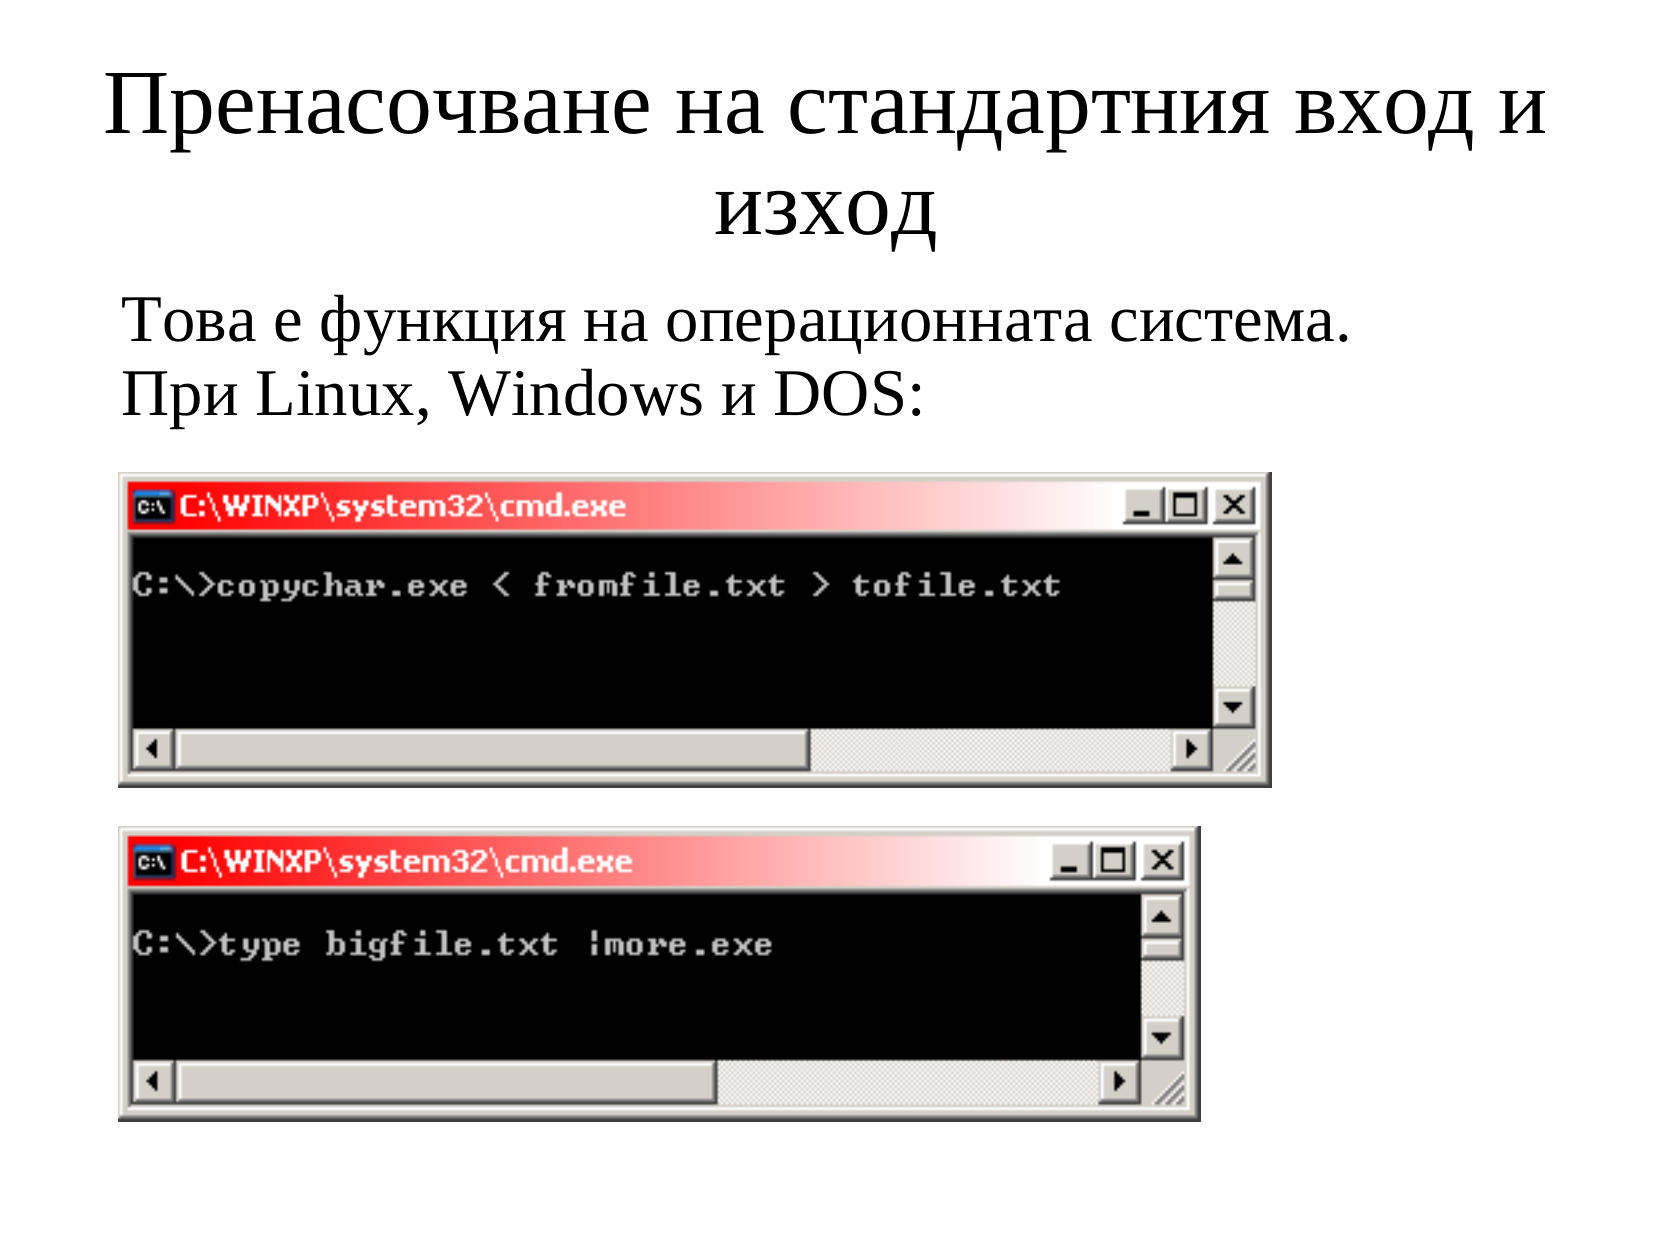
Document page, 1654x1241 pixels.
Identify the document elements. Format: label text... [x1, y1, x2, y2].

subtitle Това е функция на операционната система. При Linux, Windows и DOS: [121, 281, 1561, 504]
title Пренасочване на стандартния вход и изход [82, 49, 1571, 257]
picture [118, 826, 1201, 1123]
picture [118, 472, 1272, 788]
